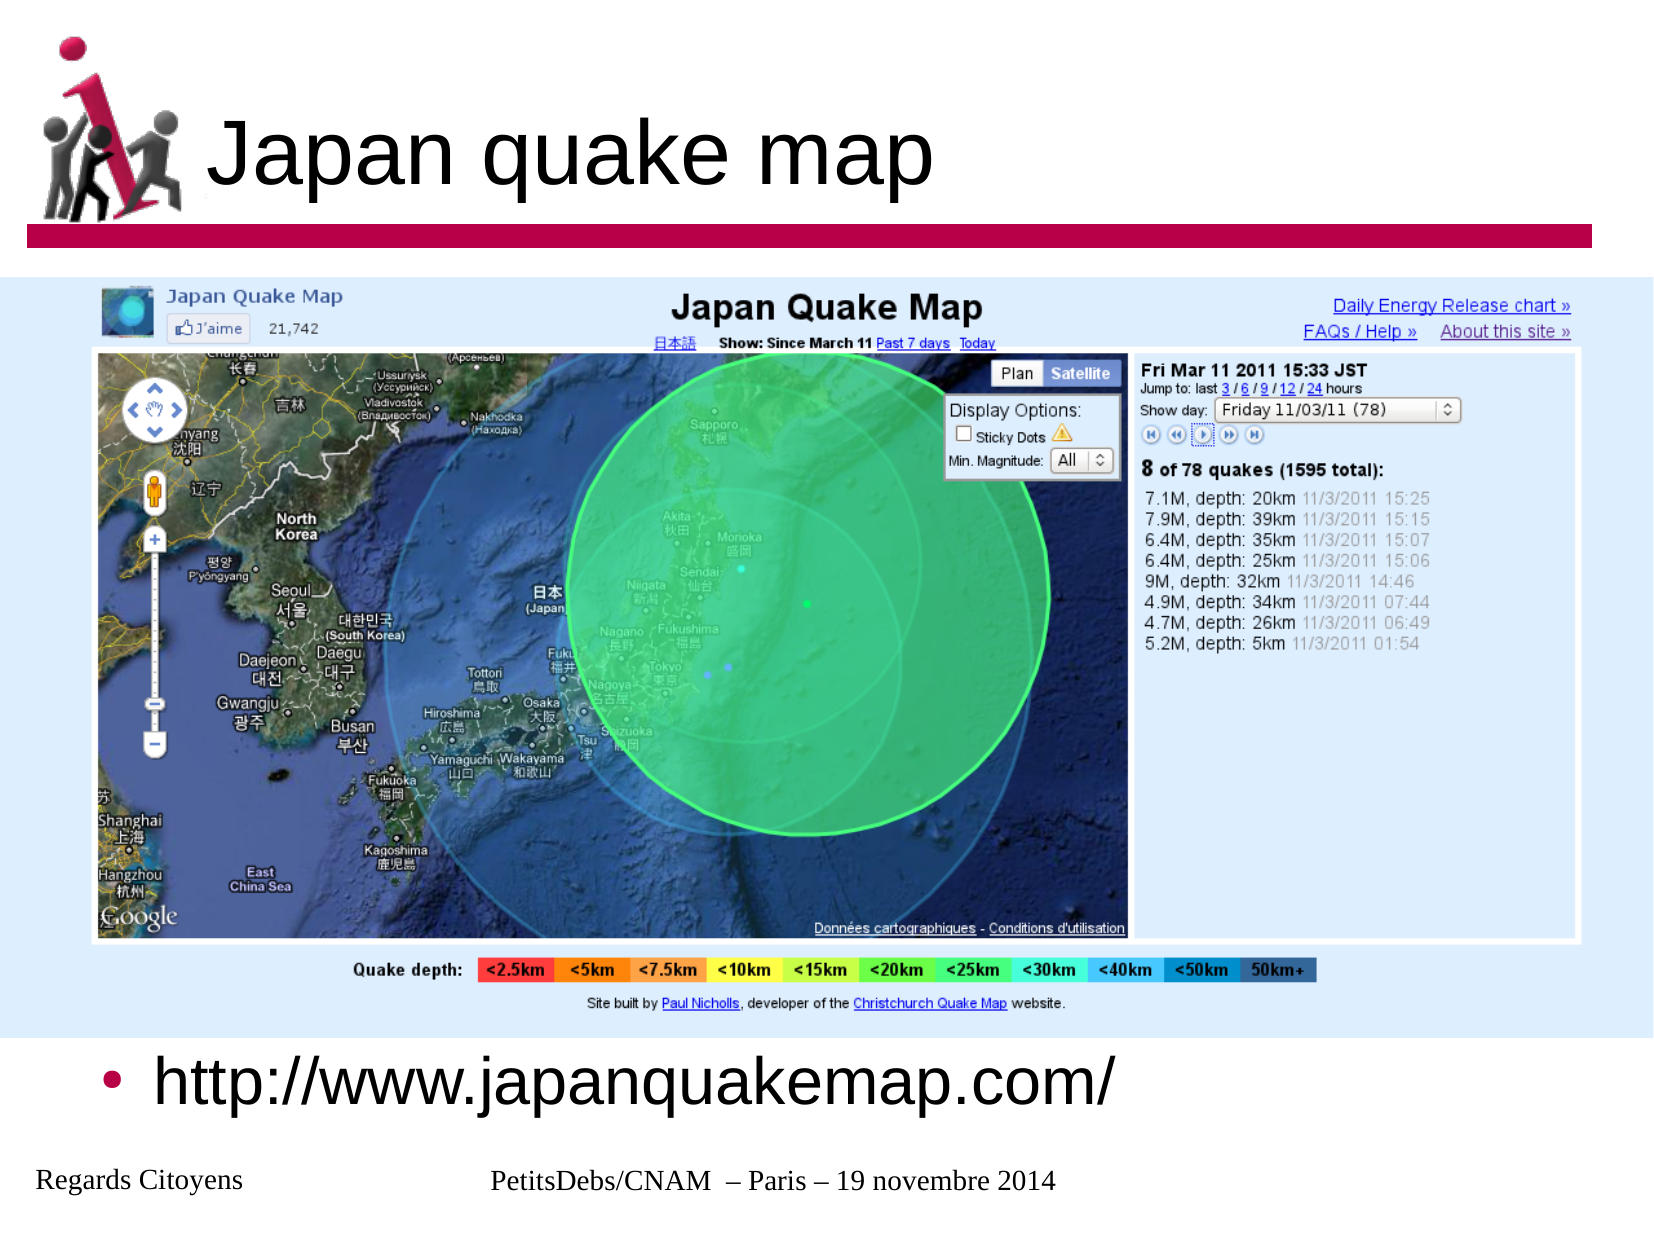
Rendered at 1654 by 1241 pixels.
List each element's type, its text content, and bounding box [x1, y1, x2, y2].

list http://www.japanquakemap.com/ [82, 1038, 1571, 1133]
title Japan quake map [206, 49, 1595, 257]
picture [27, 31, 208, 224]
picture [0, 277, 1654, 1038]
